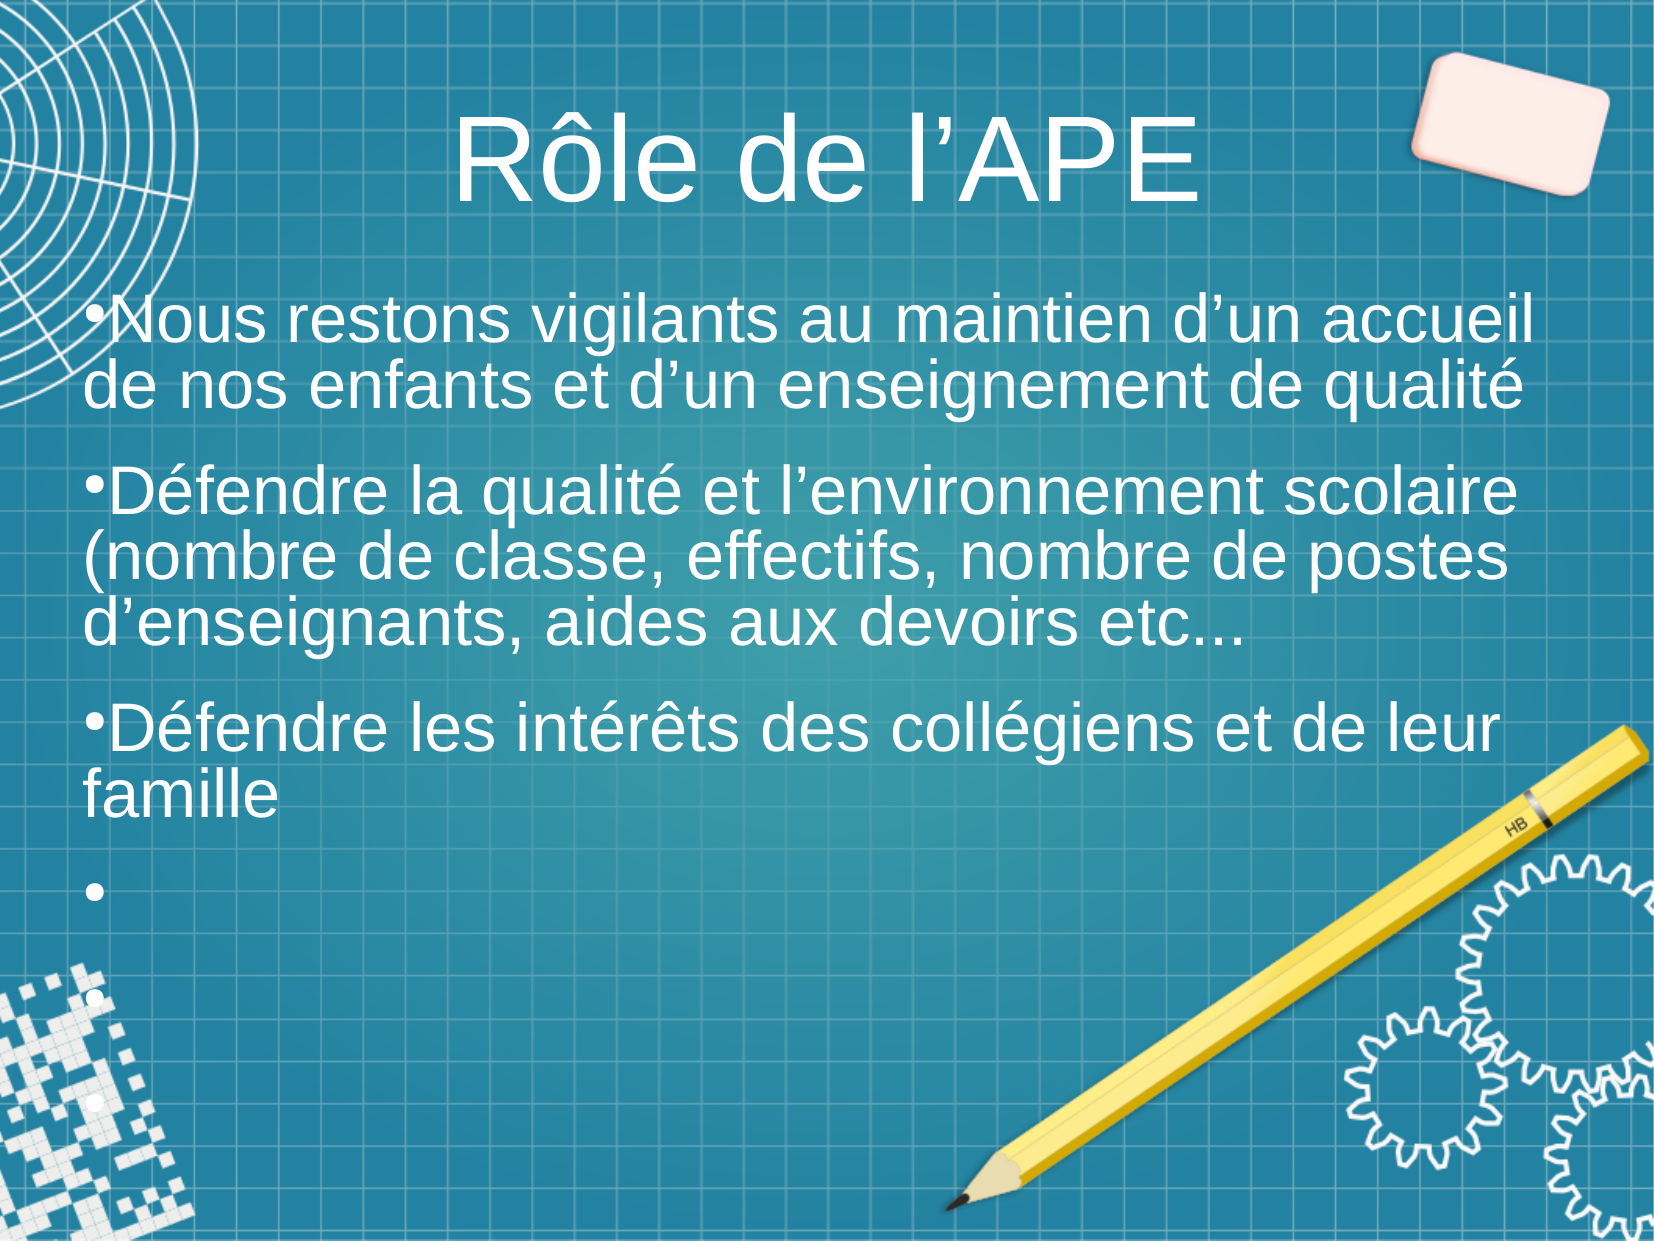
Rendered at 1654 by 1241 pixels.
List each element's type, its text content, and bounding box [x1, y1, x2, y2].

title Rôle de l’APE [82, 49, 1571, 257]
list Nous restons vigilants au maintien d’un accueil de nos enfants et d’un enseignement de qualité Défendre la qualité et l’environnement scolaire (nombre de classe, effectifs, nombre de postes d’enseignants, aides aux devoirs etc... Défendre les intérêts des collégiens et de leur famille [82, 290, 1571, 1010]
